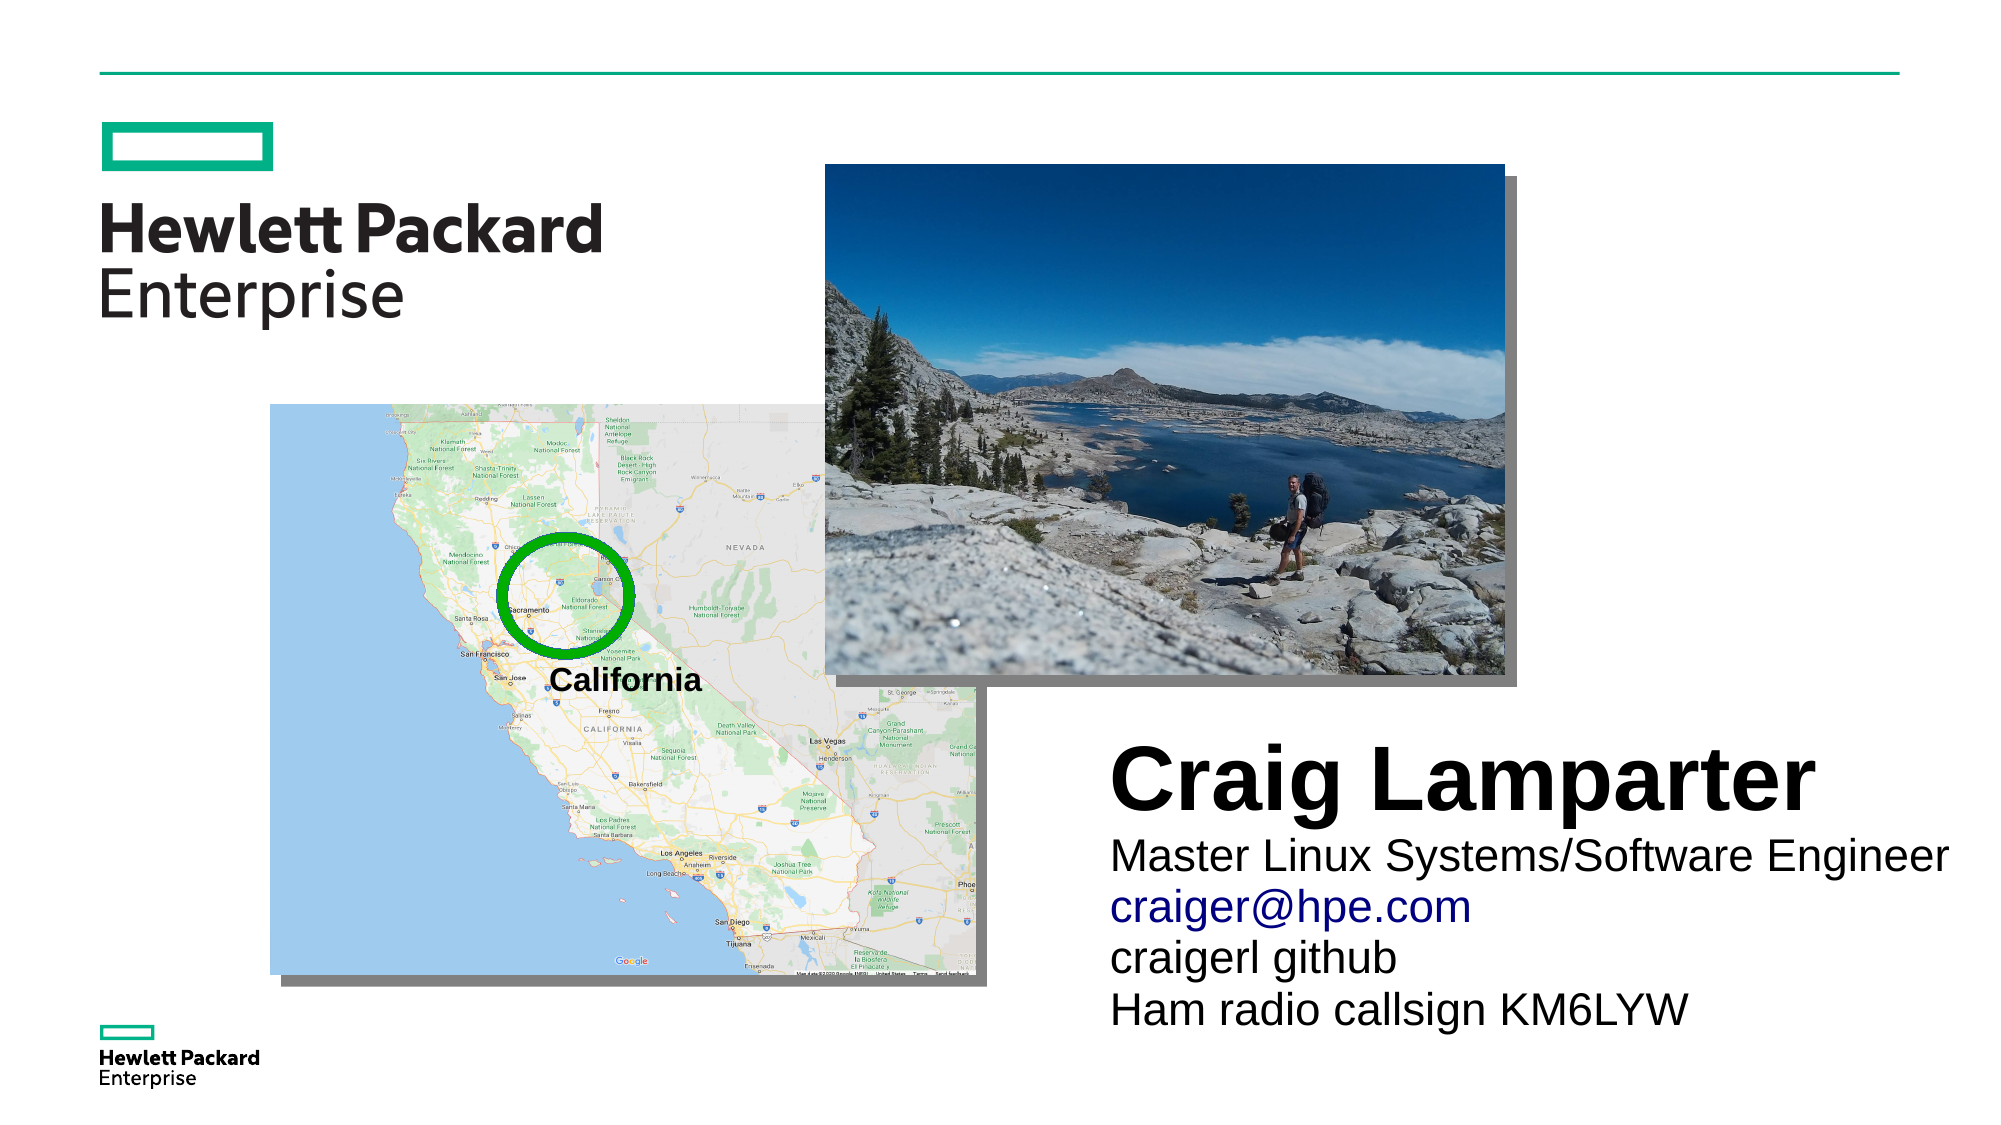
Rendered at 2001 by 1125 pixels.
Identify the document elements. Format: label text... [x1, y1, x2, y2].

picture [508, 543, 623, 649]
text_box California [534, 654, 950, 713]
picture [102, 122, 601, 330]
text_box Craig Lamparter Master Linux Systems/Software Engineer craiger@hpe.com craigerl github Ham radio callsign KM6LYW [1095, 720, 2000, 1108]
text_box [496, 532, 636, 654]
picture [270, 164, 1505, 976]
